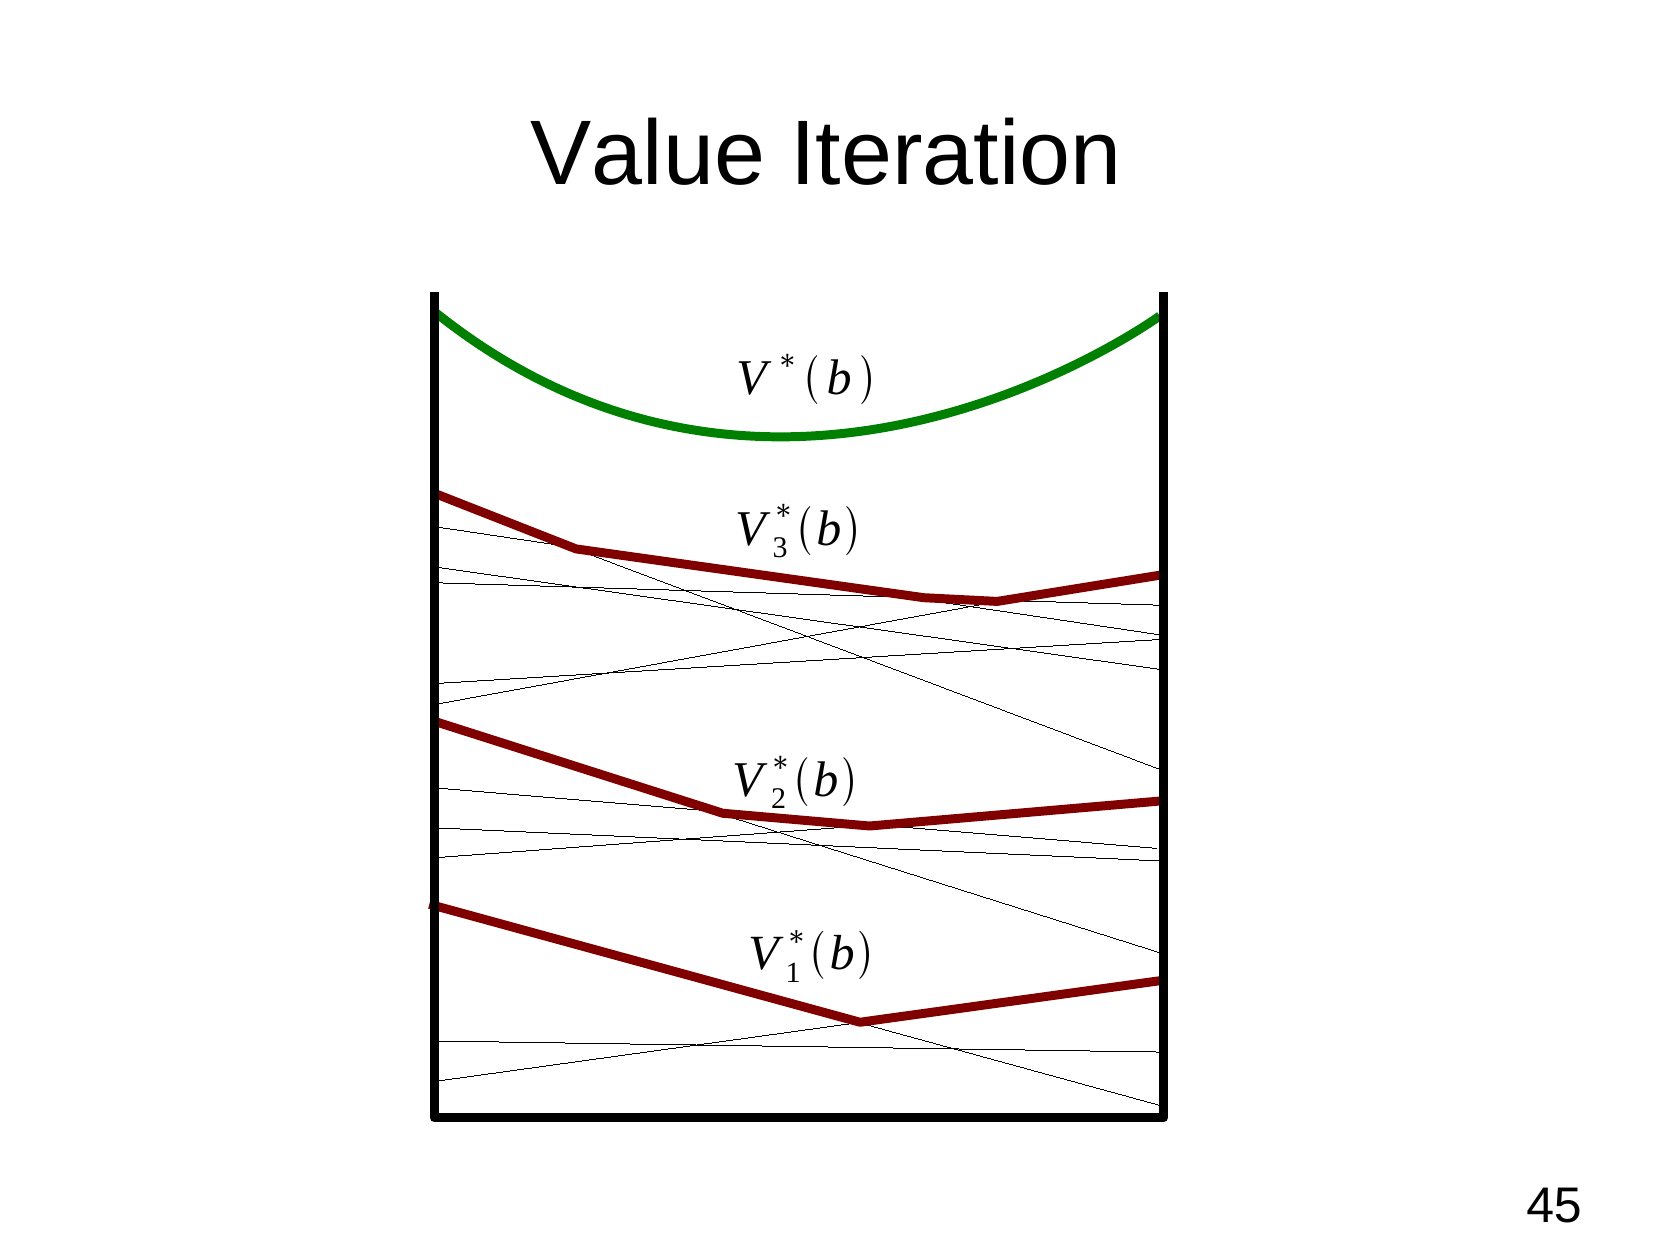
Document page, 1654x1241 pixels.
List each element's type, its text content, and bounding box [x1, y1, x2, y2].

chart [728, 493, 866, 564]
chart [729, 341, 882, 406]
chart [741, 919, 880, 988]
chart [725, 744, 863, 815]
title Value Iteration [82, 56, 1571, 250]
